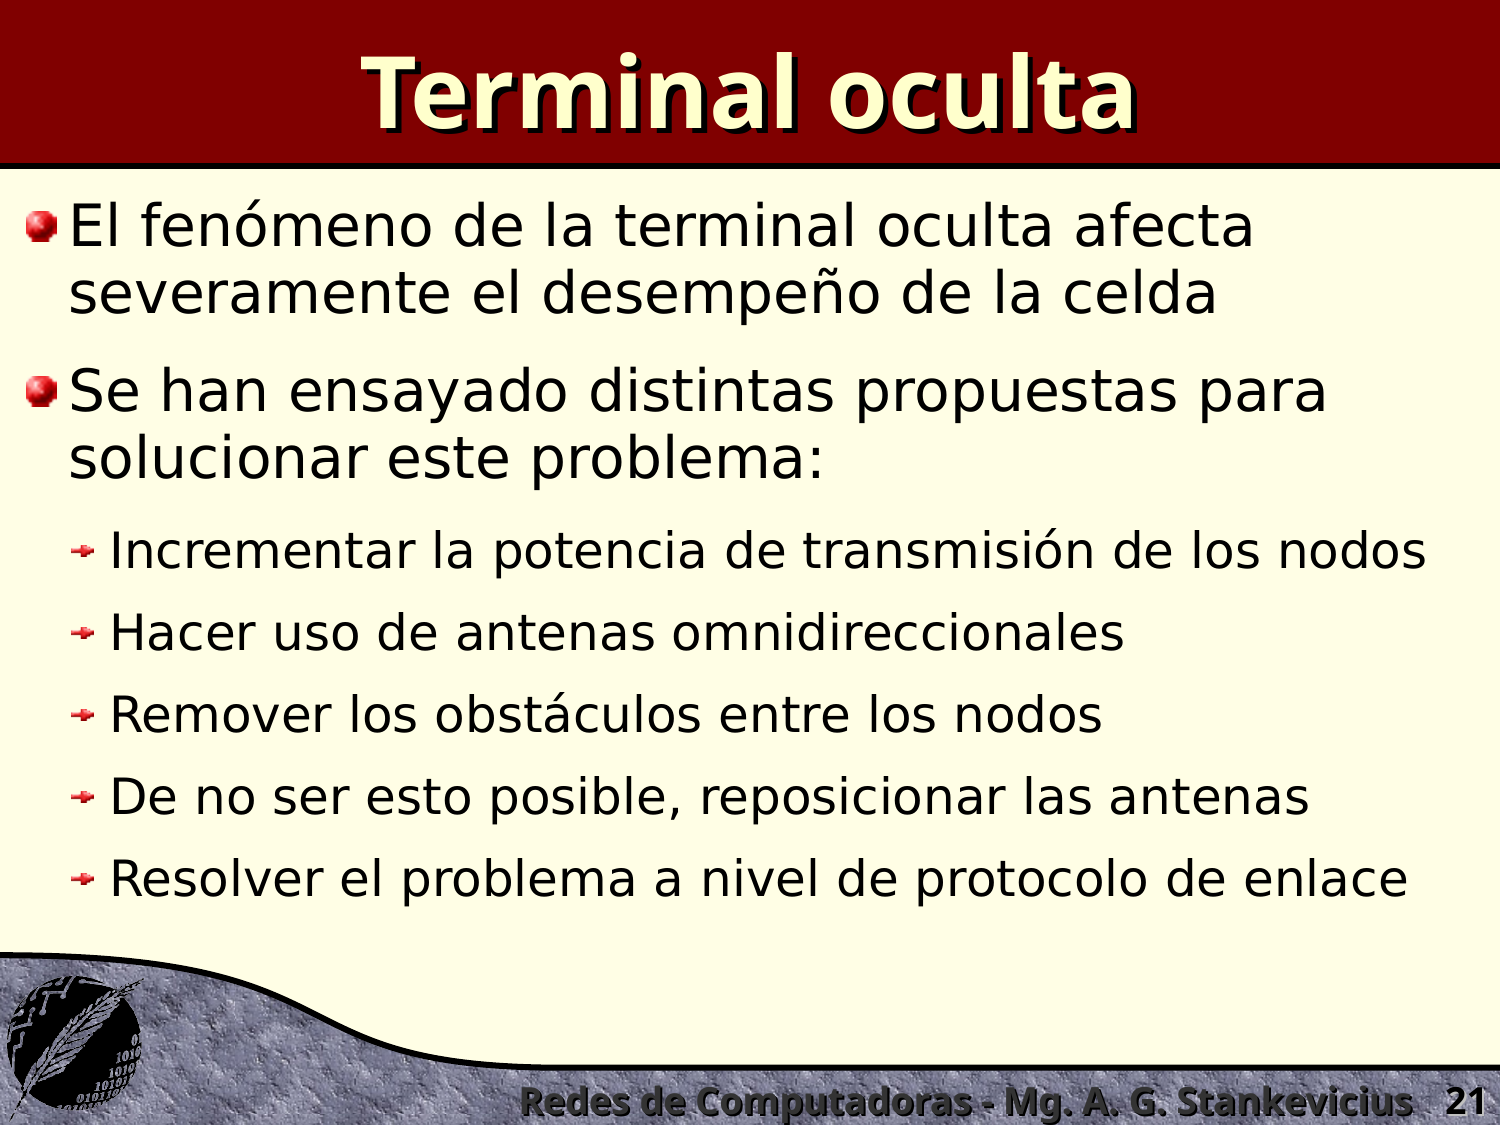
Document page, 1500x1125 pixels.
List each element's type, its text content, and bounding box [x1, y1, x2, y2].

picture [0, 959, 1500, 1125]
title Terminal oculta [15, 5, 1485, 160]
list El fenómeno de la terminal oculta afecta severamente el desempeño de la celda Se han ensayado distintas propuestas para solucionar este problema: Incrementar la potencia de transmisión de los nodos Hacer uso de antenas omnidireccionales Remover los obstáculos entre los nodos De no ser esto posible, reposicionar las antenas Resolver el problema a nivel de protocolo de enlace [11, 192, 1486, 921]
picture [790, 1100, 795, 1110]
picture [1047, 1100, 1054, 1110]
